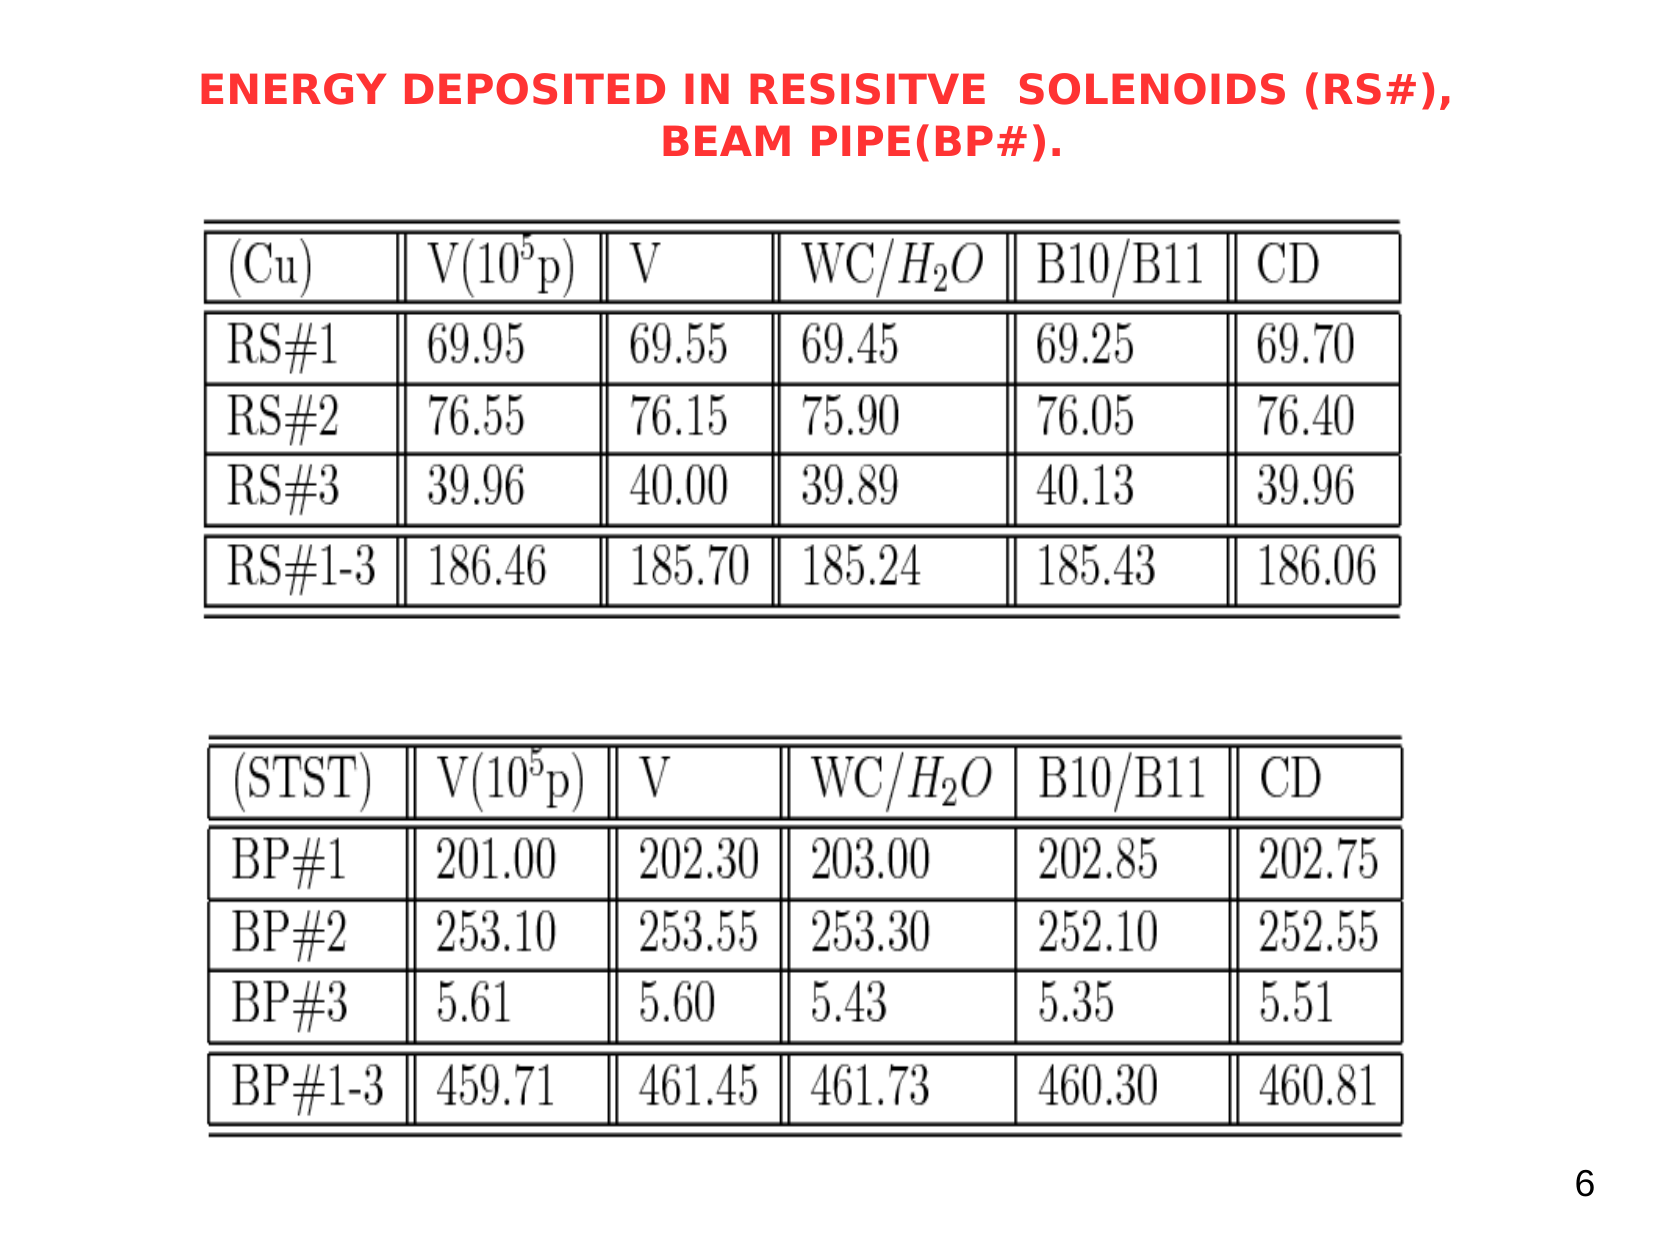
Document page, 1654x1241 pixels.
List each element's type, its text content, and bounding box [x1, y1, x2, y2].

picture [187, 201, 1424, 638]
title ENERGY DEPOSITED IN RESISITVE SOLENOIDS (RS#), BEAM PIPE(BP#). [91, 37, 1576, 188]
picture [184, 710, 1426, 1161]
text_box 6 [1549, 1150, 1625, 1212]
